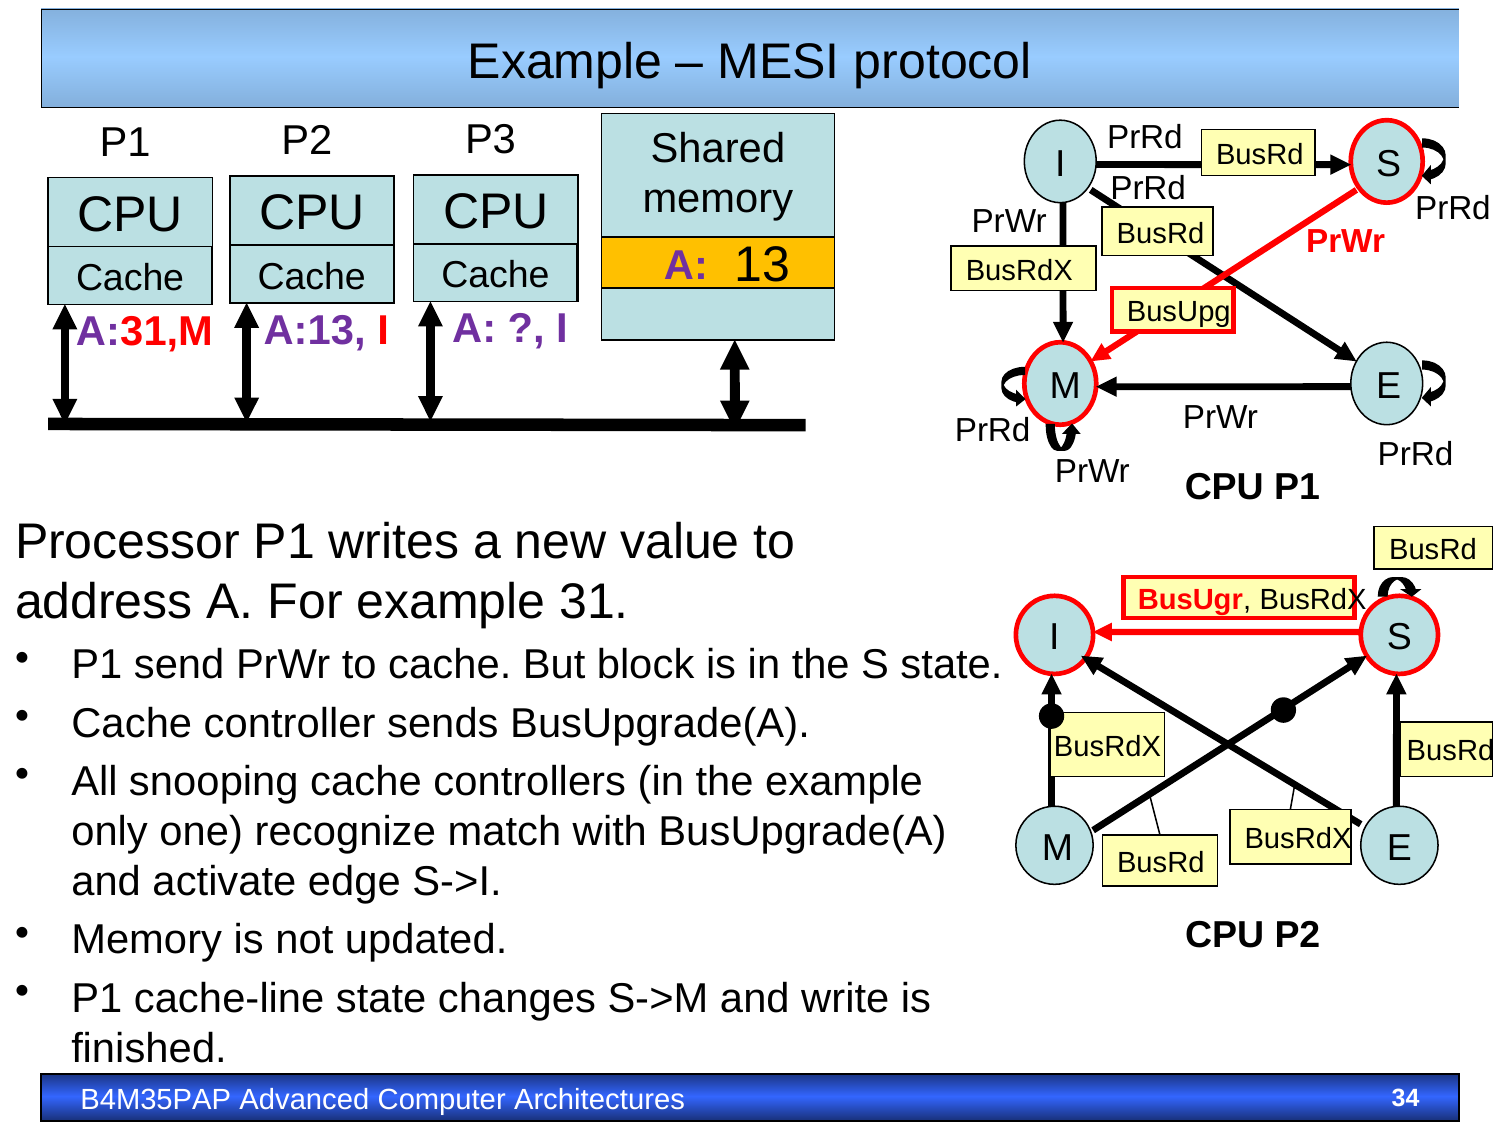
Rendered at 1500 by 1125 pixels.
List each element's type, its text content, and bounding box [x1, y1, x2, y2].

text_box CPU [413, 174, 578, 243]
text_box BusUpg [1112, 287, 1234, 332]
text_box [1422, 361, 1445, 405]
text_box [601, 237, 638, 289]
text_box A:13, I [248, 295, 404, 361]
text_box PrWr [956, 191, 1062, 247]
text_box PrWr [1151, 387, 1290, 488]
text_box A: [638, 230, 724, 296]
text_box BusRdX [1050, 712, 1165, 777]
text_box 13 [705, 223, 805, 299]
text_box M [1015, 806, 1094, 885]
text_box Cache [229, 245, 394, 303]
text_box E [1360, 806, 1439, 885]
text_box CPU P1 [1170, 457, 1355, 515]
text_box BusUgr, BusRdX [1123, 577, 1355, 618]
text_box Cache [48, 246, 212, 305]
text_box PrWr [950, 441, 1234, 542]
text_box BusRd [1102, 834, 1218, 886]
text_box S [1350, 120, 1423, 203]
text_box BusRd [1400, 722, 1493, 777]
text_box A: ?, I [437, 293, 583, 359]
text_box [1378, 577, 1420, 596]
text_box PrRd [1359, 424, 1472, 480]
text_box CPU [48, 177, 213, 296]
text_box PrRd [1054, 108, 1244, 163]
text_box [1046, 424, 1079, 451]
text_box Processor P1 writes a new value to address A. For example 31. P1 send PrWr to cache. But block is in the S state. Cache controller sends BusUpgrade(A). All snooping cache controllers (in the example only one) recognize match with BusUpgrade(A) and activate edge S->I. Memory is not updated. P1 cache-line state changes S->M and write is finished. [0, 501, 1023, 994]
text_box PrRd [1400, 178, 1500, 234]
text_box E [1350, 342, 1423, 424]
text_box P3 [449, 108, 532, 170]
text_box BusRd [1373, 526, 1493, 570]
text_box [1422, 139, 1445, 178]
text_box P2 [265, 108, 349, 171]
text_box [1039, 704, 1064, 729]
text_box CPU [229, 176, 395, 295]
text_box PrWr [1291, 211, 1423, 312]
text_box BusRd [1244, 129, 1315, 176]
text_box PrRd [933, 400, 1046, 456]
text_box P1 [83, 108, 167, 172]
text_box BusRd [1101, 214, 1213, 256]
text_box I [1024, 120, 1058, 191]
text_box PrRd [1058, 159, 1248, 214]
text_box BusRdX [1229, 809, 1351, 864]
text_box M [1024, 342, 1097, 425]
text_box [1271, 698, 1296, 723]
text_box CPU P2 [1170, 906, 1355, 964]
text_box [1002, 367, 1025, 400]
text_box Shared memory [601, 289, 835, 340]
text_box Shared memory [601, 113, 835, 237]
title Example – MESI protocol [41, 8, 1459, 108]
text_box I [1015, 595, 1094, 674]
text_box Cache [413, 243, 578, 302]
text_box BusRdX [950, 246, 1097, 291]
text_box A:31,M [61, 296, 228, 362]
text_box [805, 237, 835, 289]
text_box S [1360, 595, 1439, 674]
